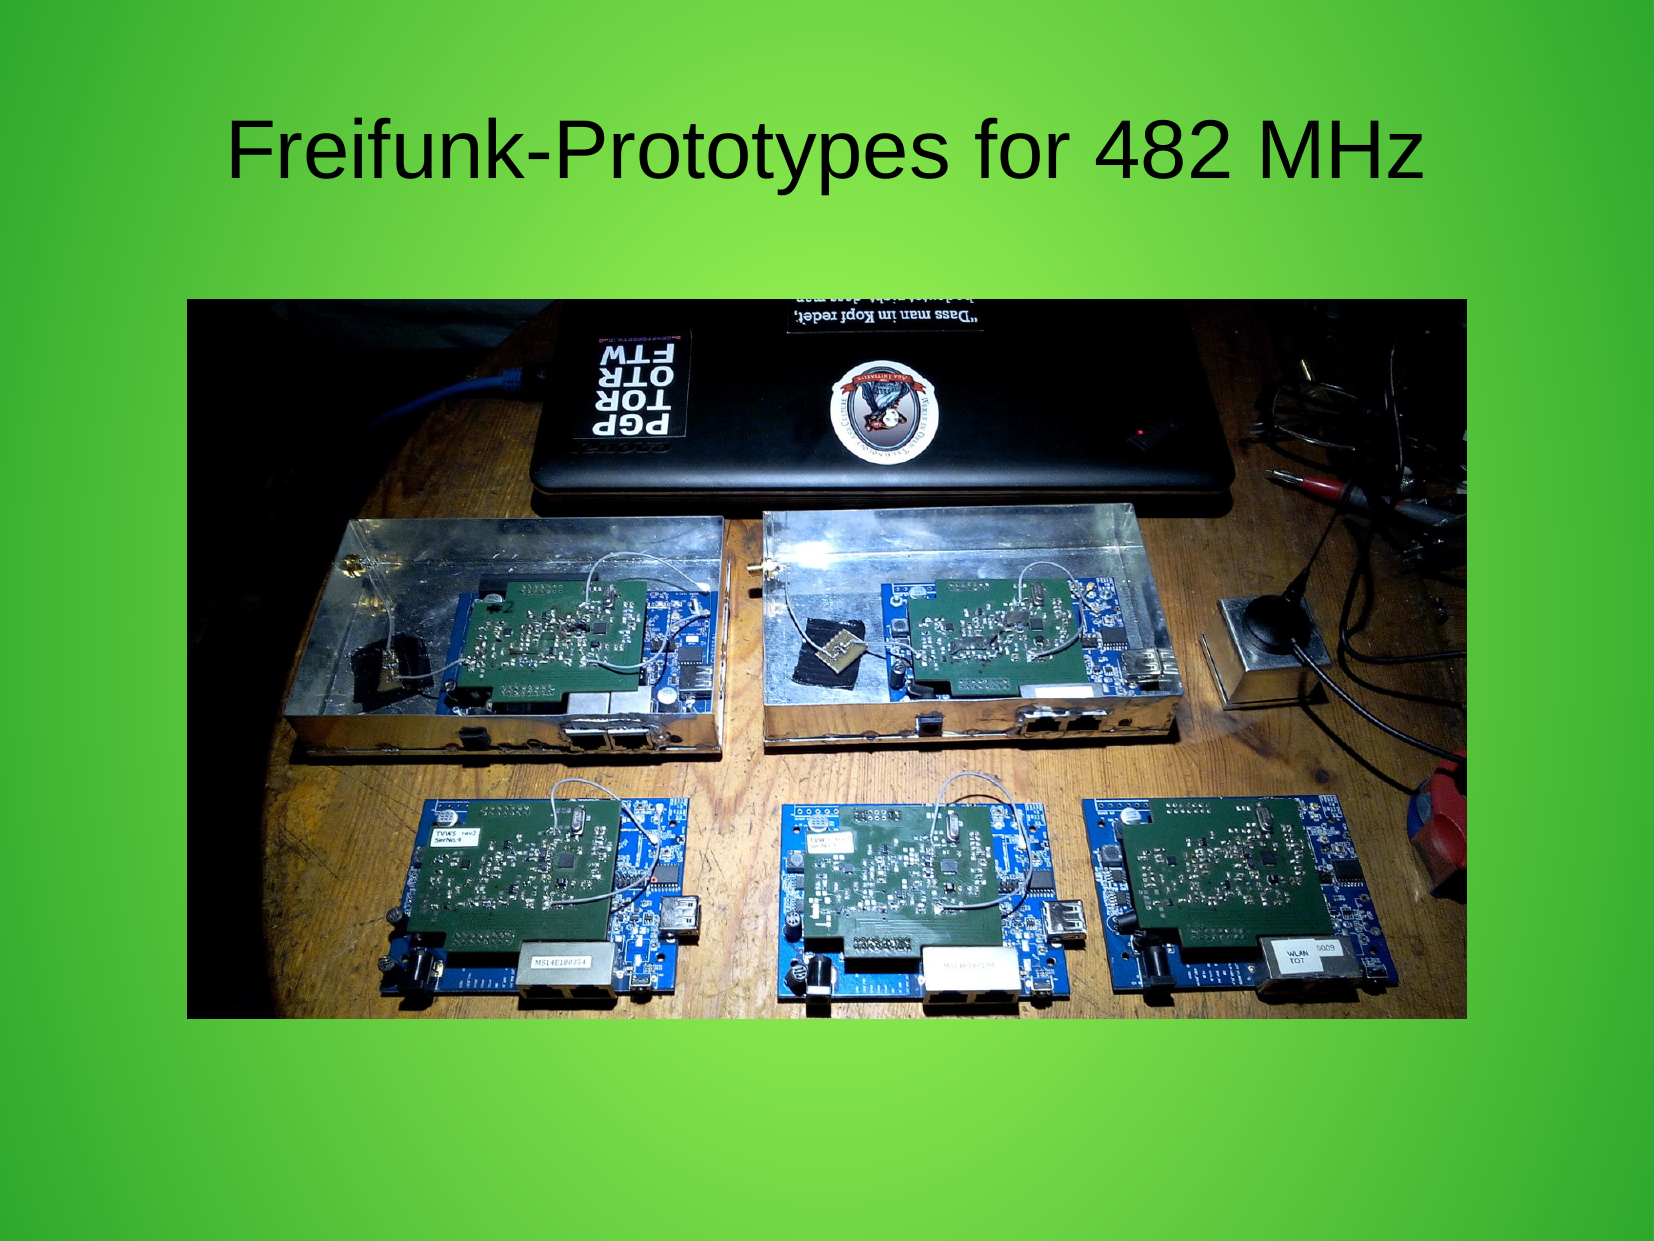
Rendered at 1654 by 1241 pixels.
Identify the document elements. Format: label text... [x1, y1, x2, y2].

title Freifunk-Prototypes for 482 MHz [82, 47, 1571, 252]
picture [187, 299, 1467, 1019]
